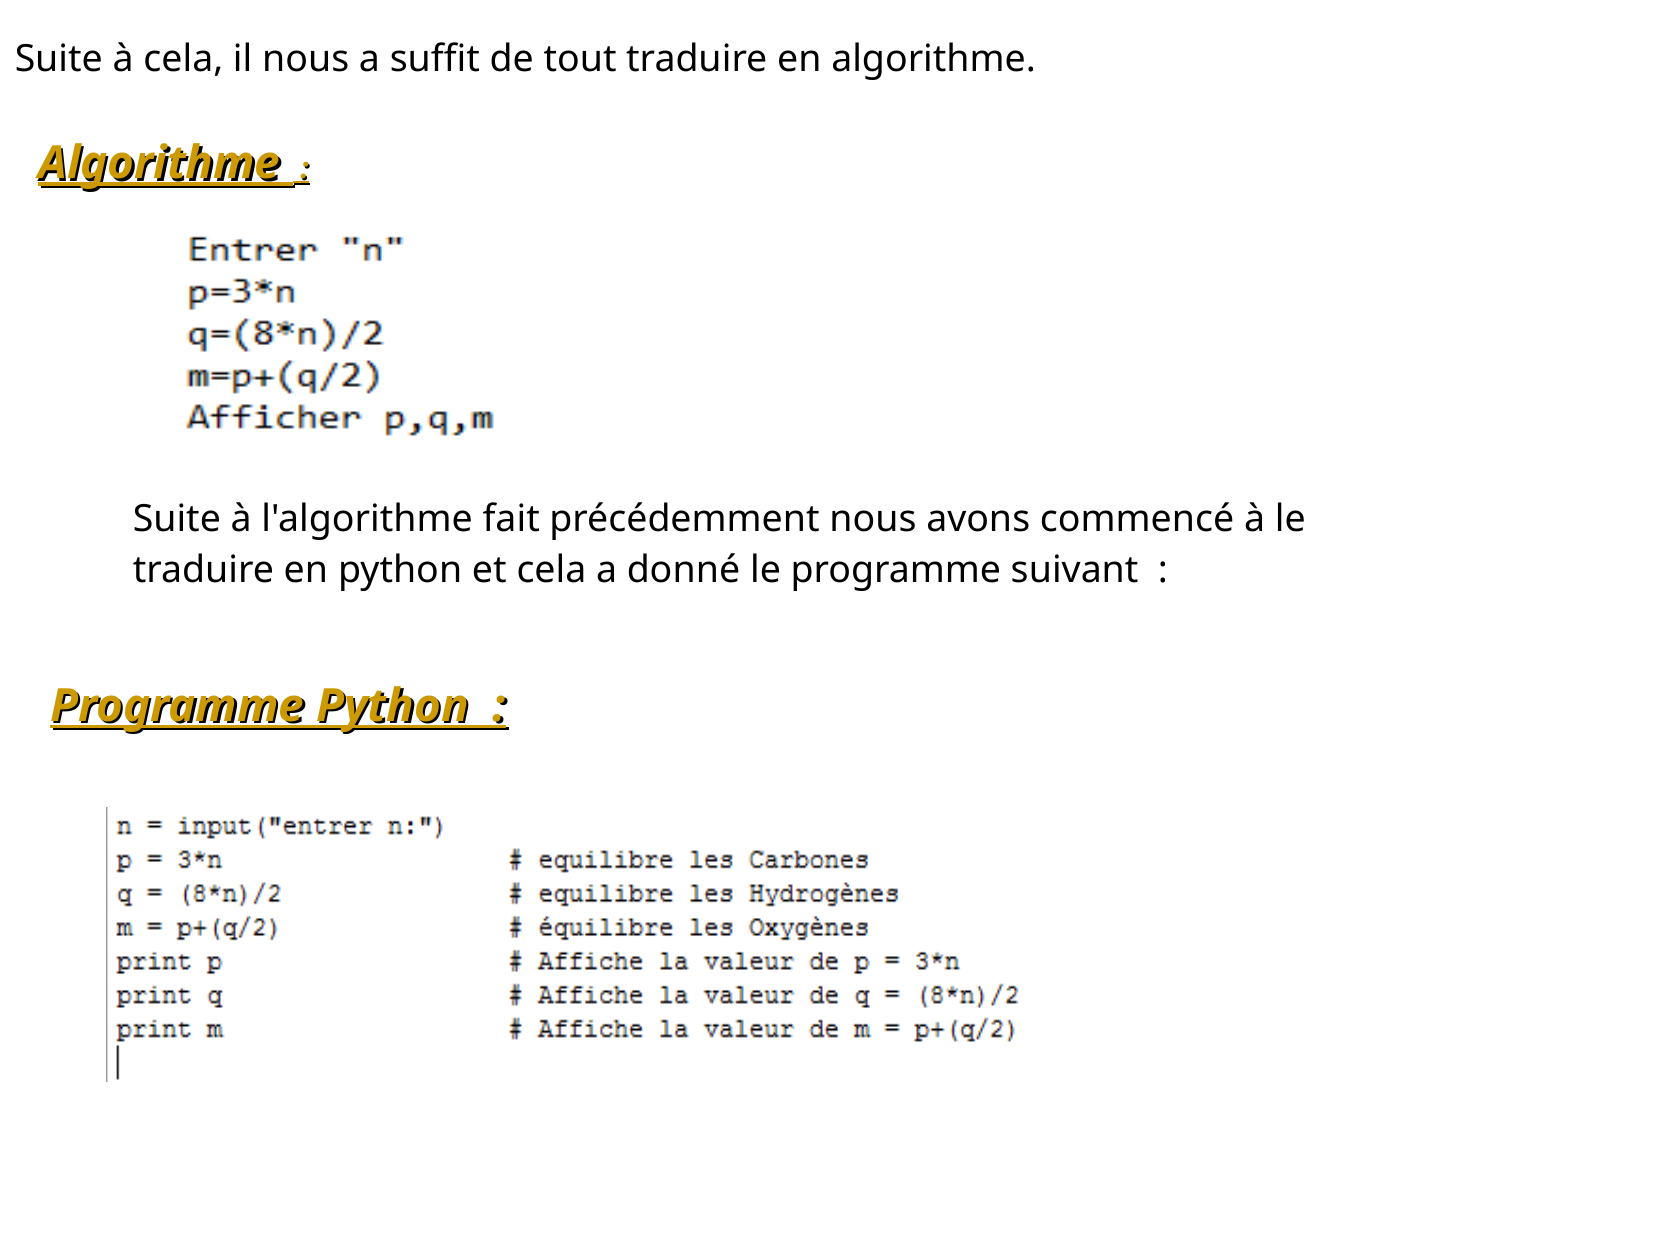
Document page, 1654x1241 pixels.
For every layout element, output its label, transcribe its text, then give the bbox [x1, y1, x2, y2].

text_box Programme Python : [35, 664, 591, 808]
picture [106, 807, 1075, 1082]
text_box Algorithme : [23, 122, 390, 243]
text_box Suite à cela, il nous a suffit de tout traduire en algorithme. [0, 23, 1123, 123]
text_box Suite à l'algorithme fait précédemment nous avons commencé à le traduire en python et cela a donné le programme suivant : [118, 484, 1394, 652]
picture [177, 224, 532, 473]
